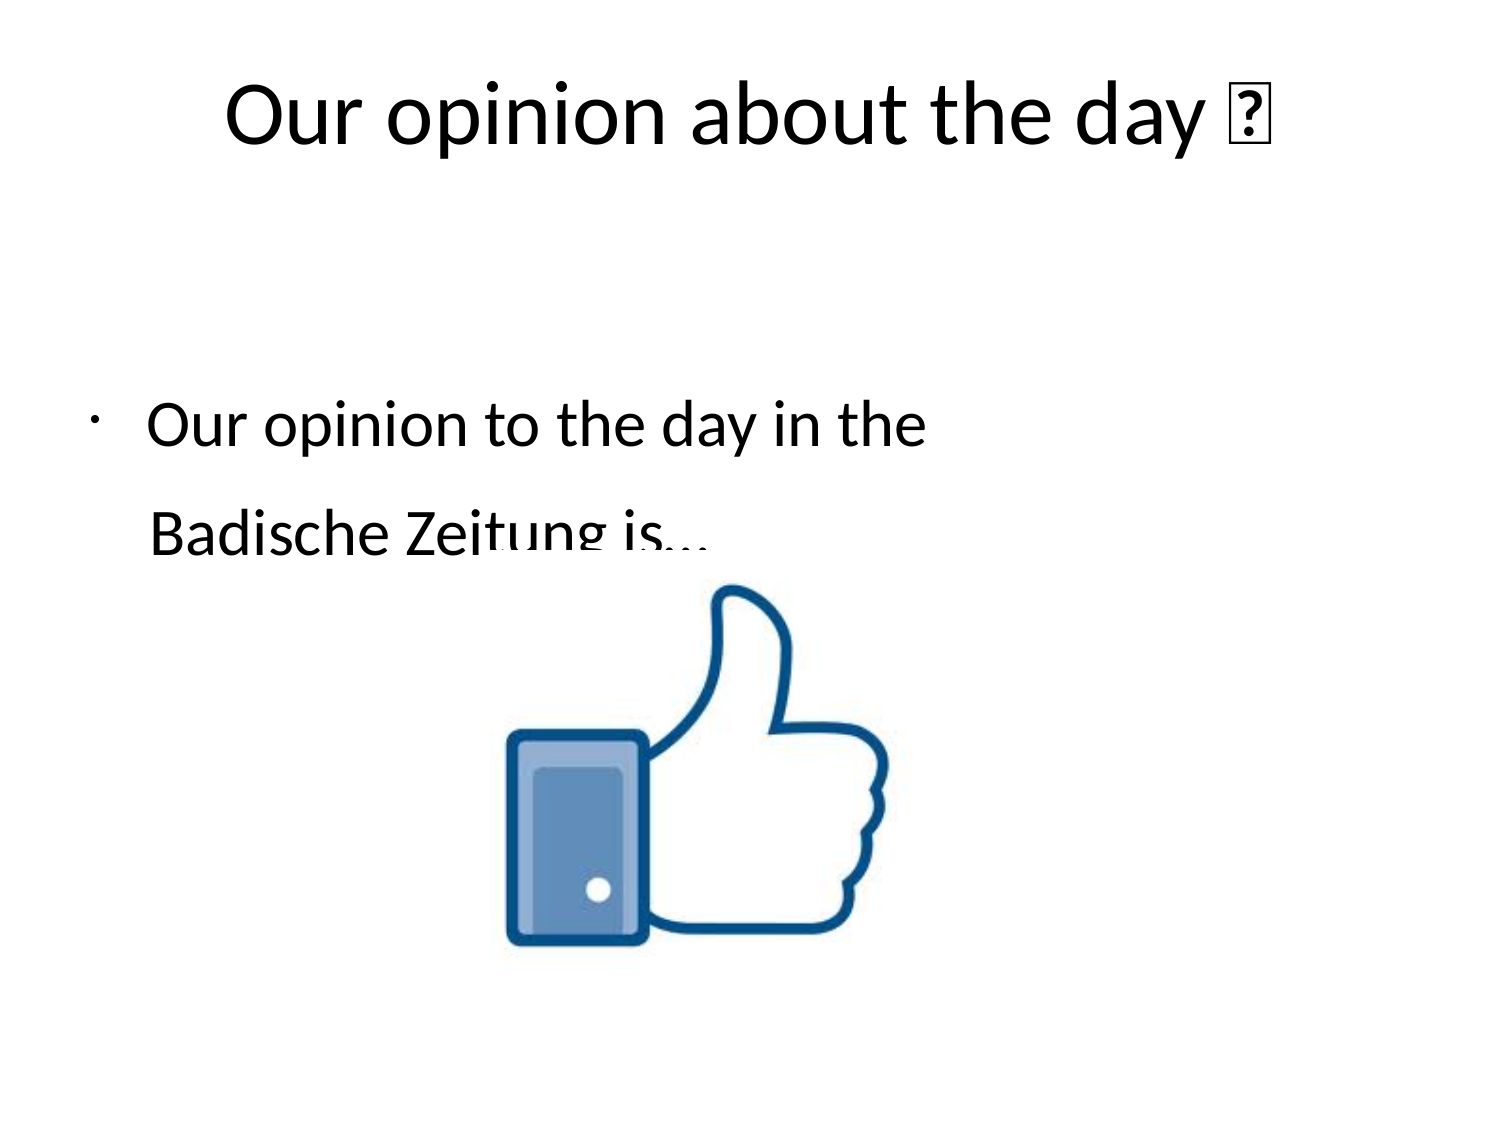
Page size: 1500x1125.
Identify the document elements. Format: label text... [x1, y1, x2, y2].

title Our opinion about the day  [75, 45, 1425, 233]
list Our opinion to the day in the Badische Zeitung is… [75, 262, 1425, 1005]
picture [490, 550, 916, 971]
